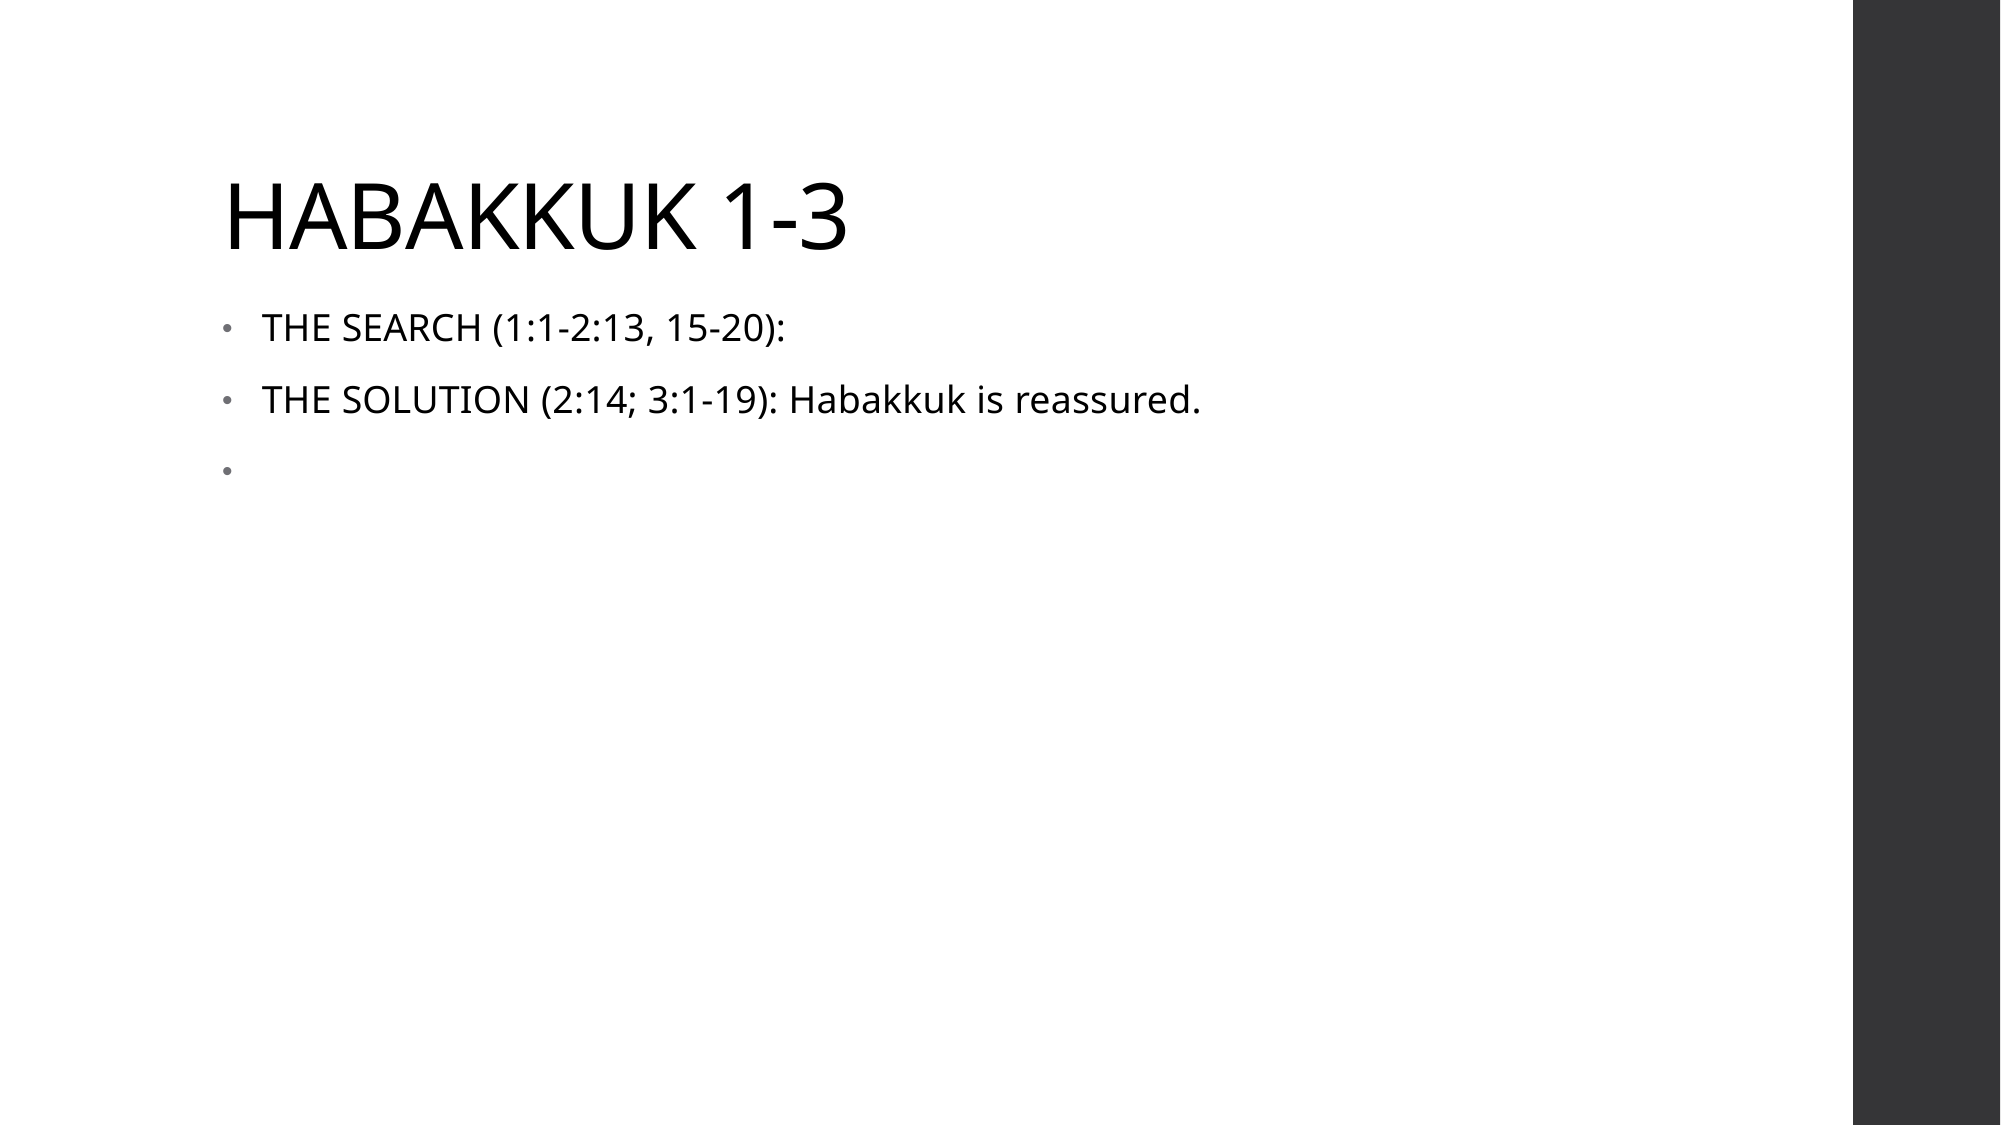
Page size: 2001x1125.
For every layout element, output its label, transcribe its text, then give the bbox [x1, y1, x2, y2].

title HABAKKUK 1-3 [206, 60, 1797, 278]
list THE SEARCH (1:1-2:13, 15-20): THE SOLUTION (2:14; 3:1-19): Habakkuk is reassured. [206, 299, 1617, 1014]
